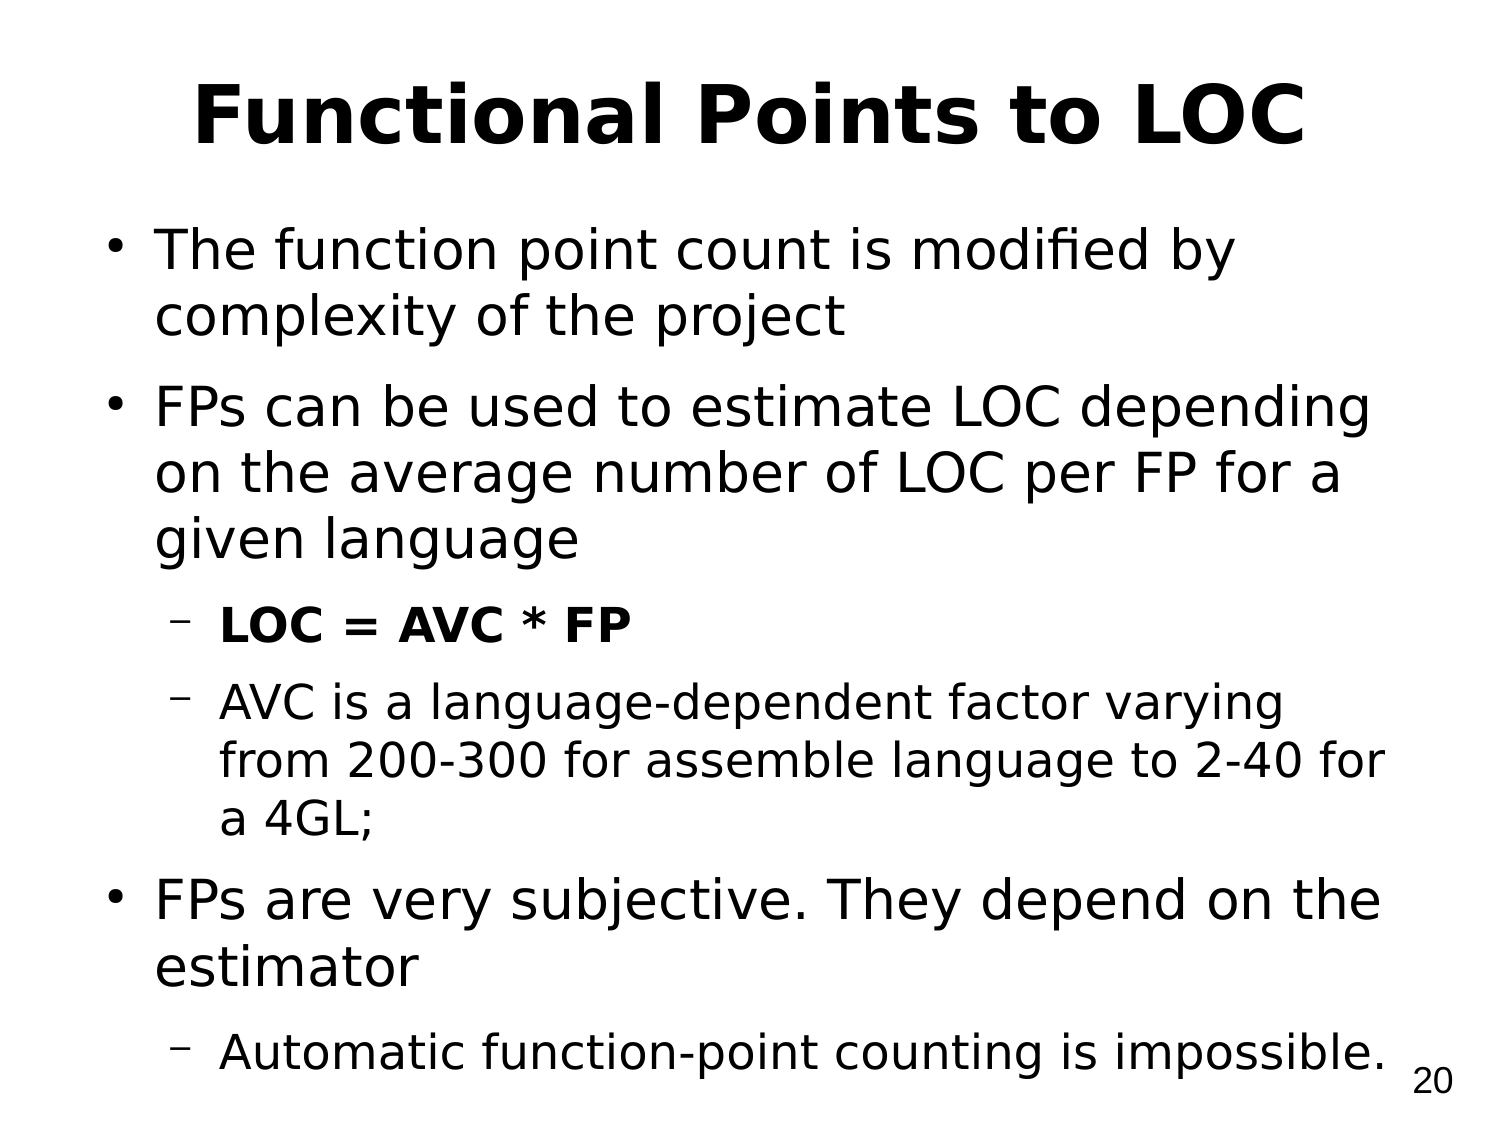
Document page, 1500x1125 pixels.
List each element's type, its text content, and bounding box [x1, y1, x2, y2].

title Functional Points to LOC [75, 44, 1425, 177]
list The function point count is modified by complexity of the project FPs can be used to estimate LOC depending on the average number of LOC per FP for a given language LOC = AVC * FP AVC is a language-dependent factor varying from 200-300 for assemble language to 2-40 for a 4GL; FPs are very subjective. They depend on the estimator Automatic function-point counting is impossible. [75, 206, 1425, 1093]
